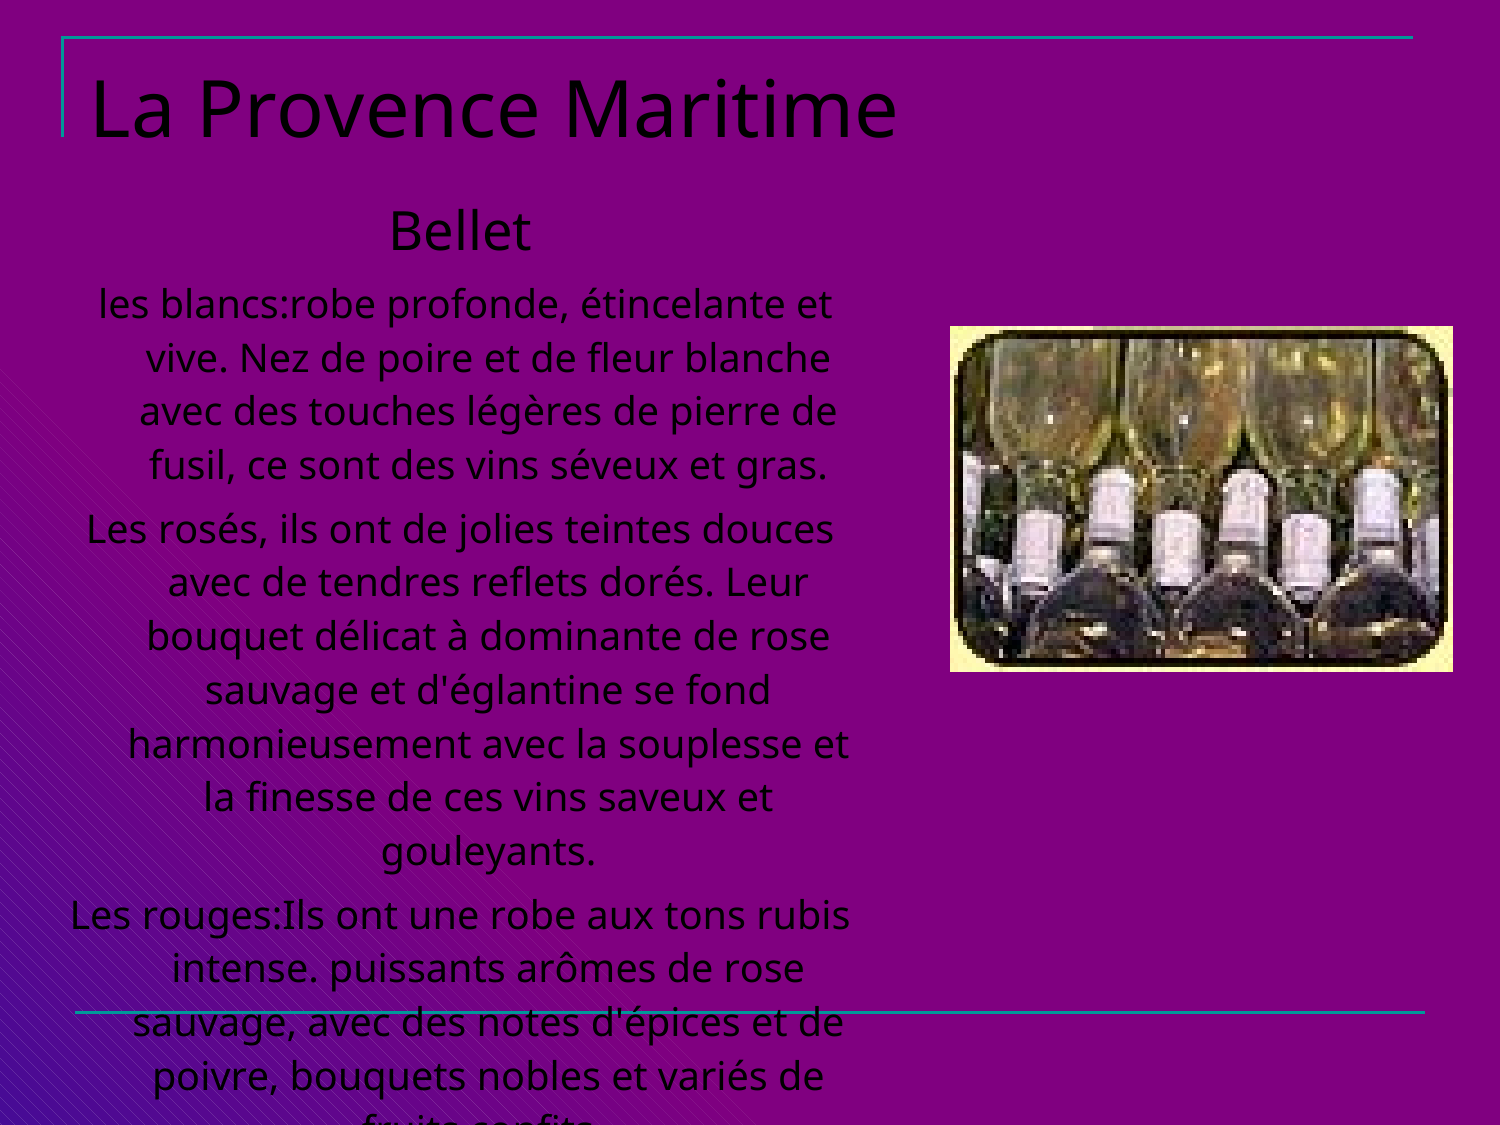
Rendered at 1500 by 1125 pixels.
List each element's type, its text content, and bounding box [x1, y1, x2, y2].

picture [950, 326, 1453, 672]
title La Provence Maritime [74, 45, 1223, 251]
list Bellet les blancs:robe profonde, étincelante et vive. Nez de poire et de fleur blanche avec des touches légères de pierre de fusil, ce sont des vins séveux et gras. Les rosés, ils ont de jolies teintes douces avec de tendres reflets dorés. Leur bouquet délicat à dominante de rose sauvage et d'églantine se fond harmonieusement avec la souplesse et la finesse de ces vins saveux et gouleyants. Les rouges:Ils ont une robe aux tons rubis intense. puissants arômes de rose sauvage, avec des notes d'épices et de poivre, bouquets nobles et variés de fruits confits. [41, 184, 880, 1102]
